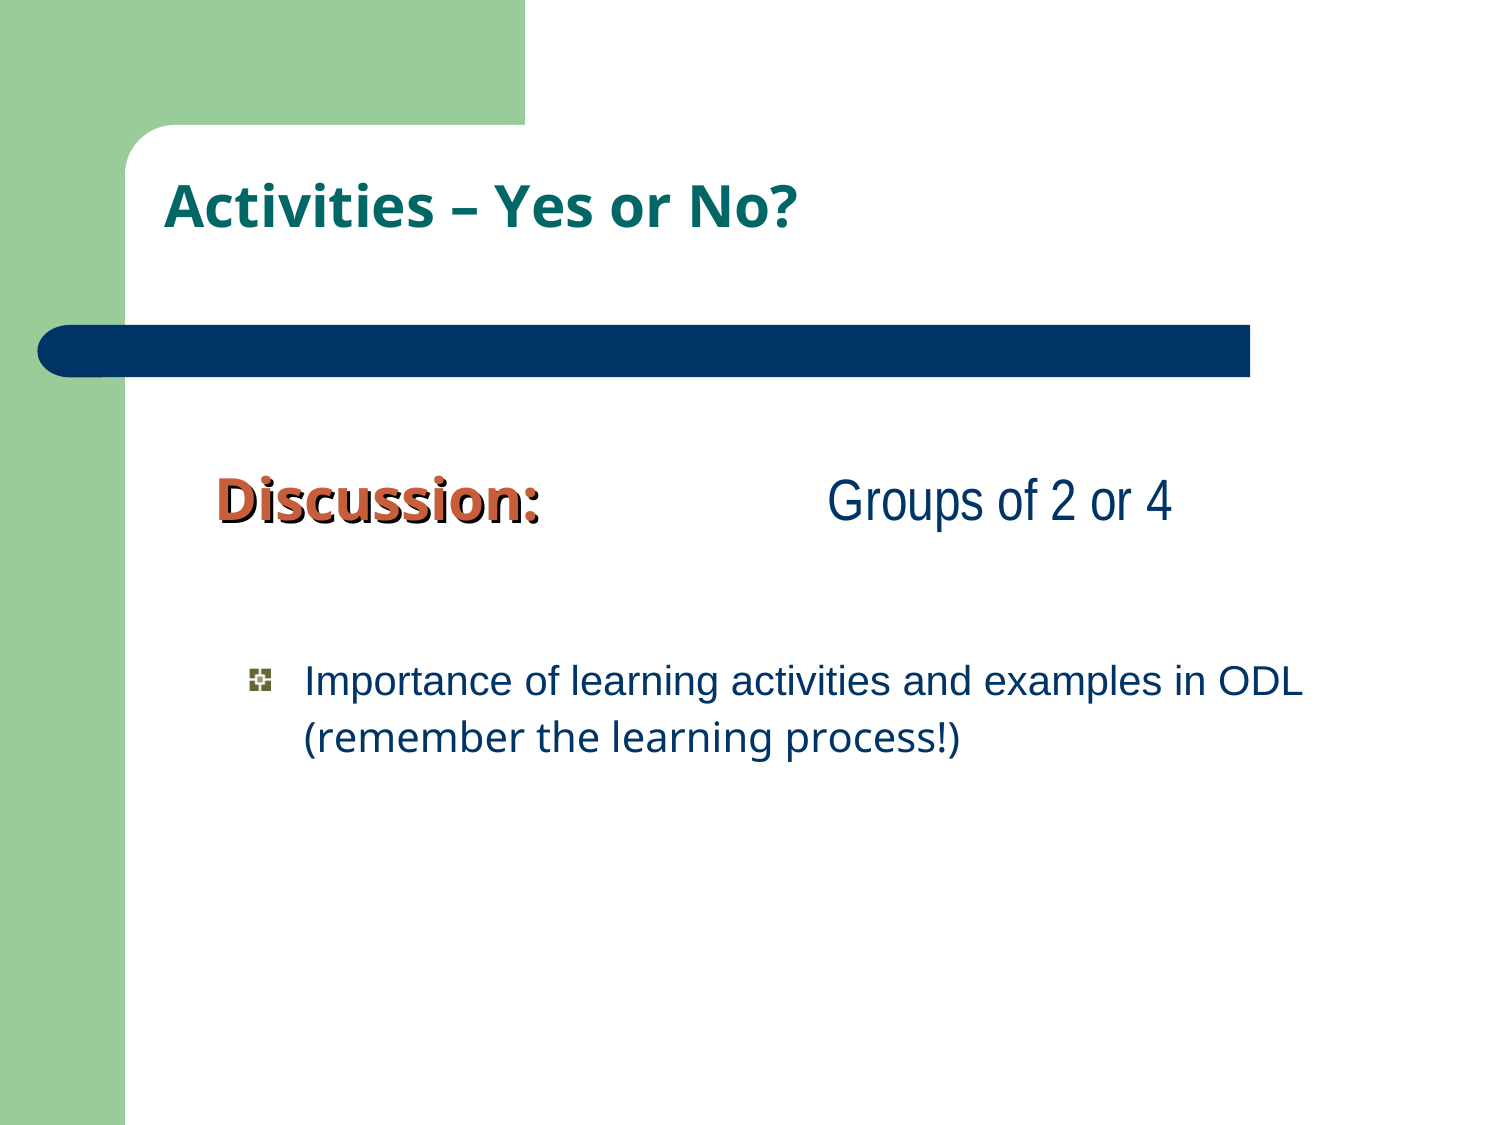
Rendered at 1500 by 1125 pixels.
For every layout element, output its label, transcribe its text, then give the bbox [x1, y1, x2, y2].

text_box Discussion: Groups of 2 or 4 [199, 462, 1275, 541]
title Activities – Yes or No? [149, 171, 1463, 250]
list Importance of learning activities and examples in ODL (remember the learning process!) [233, 642, 1430, 938]
